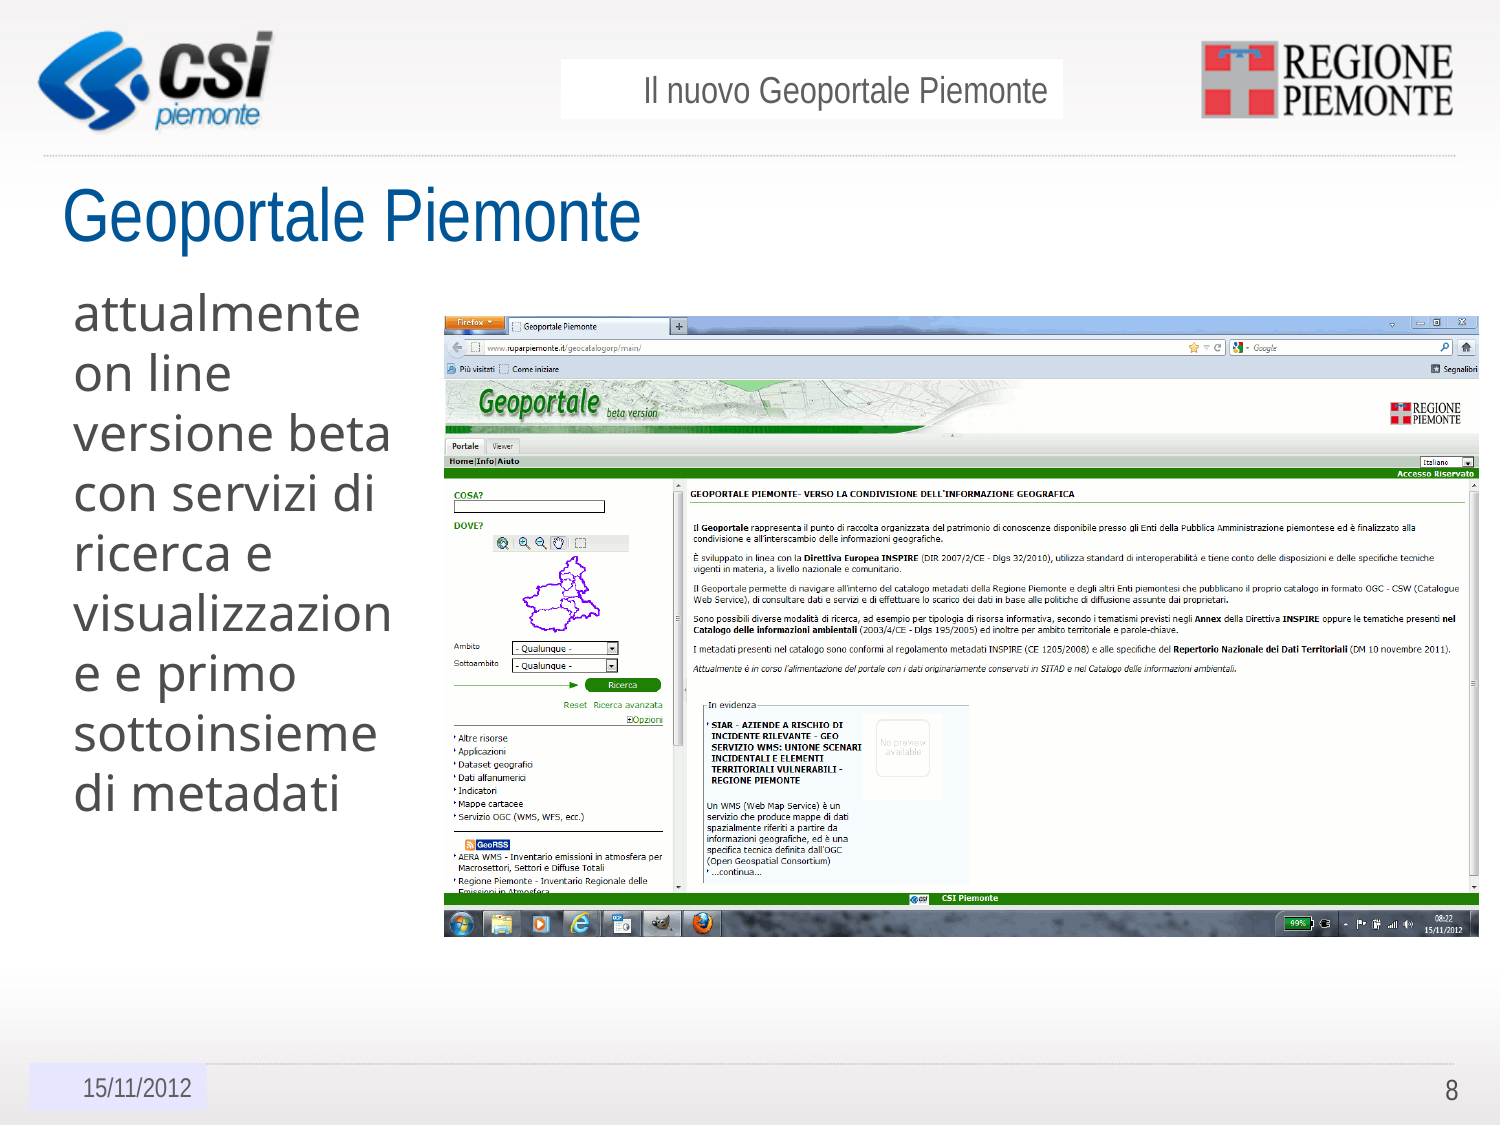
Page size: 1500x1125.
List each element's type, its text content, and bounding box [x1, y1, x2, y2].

text_box Il nuovo Geoportale Piemonte [561, 59, 1063, 119]
list attualmente on line versione beta con servizi di ricerca e visualizzazione e primo sottoinsieme di metadati [59, 274, 414, 916]
picture [0, 0, 1500, 1125]
title Geoportale Piemonte [47, 158, 1447, 370]
text_box 15/11/2012 [29, 1063, 207, 1111]
